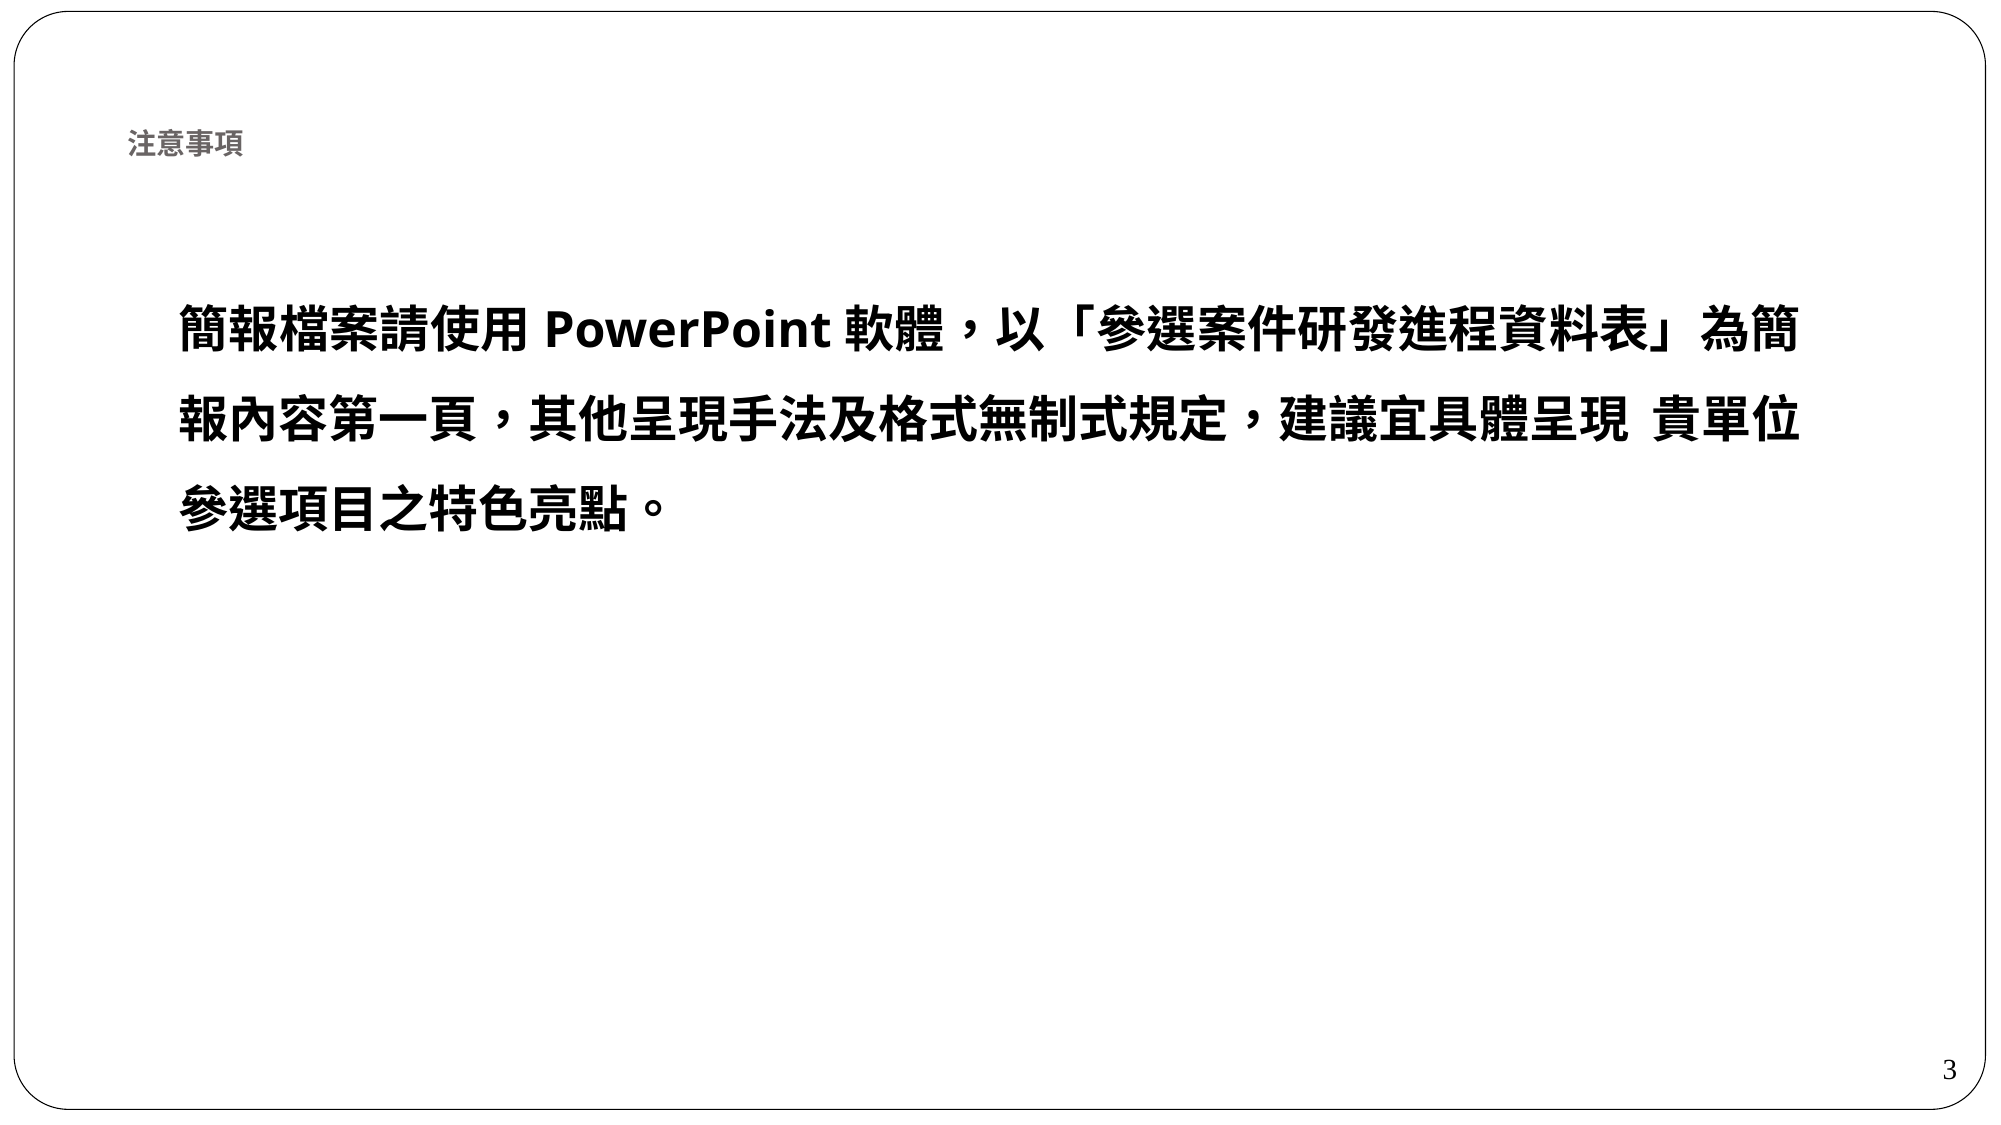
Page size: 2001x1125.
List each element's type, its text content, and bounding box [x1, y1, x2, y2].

text_box 3 [1899, 1010, 2000, 1125]
title 注意事項 [112, 66, 1790, 176]
text_box 簡報檔案請使用PowerPoint軟體，以「參選案件研發進程資料表」為簡報內容第一頁，其他呈現手法及格式無制式規定，建議宜具體呈現 貴單位參選項目之特色亮點。 [163, 260, 1818, 549]
